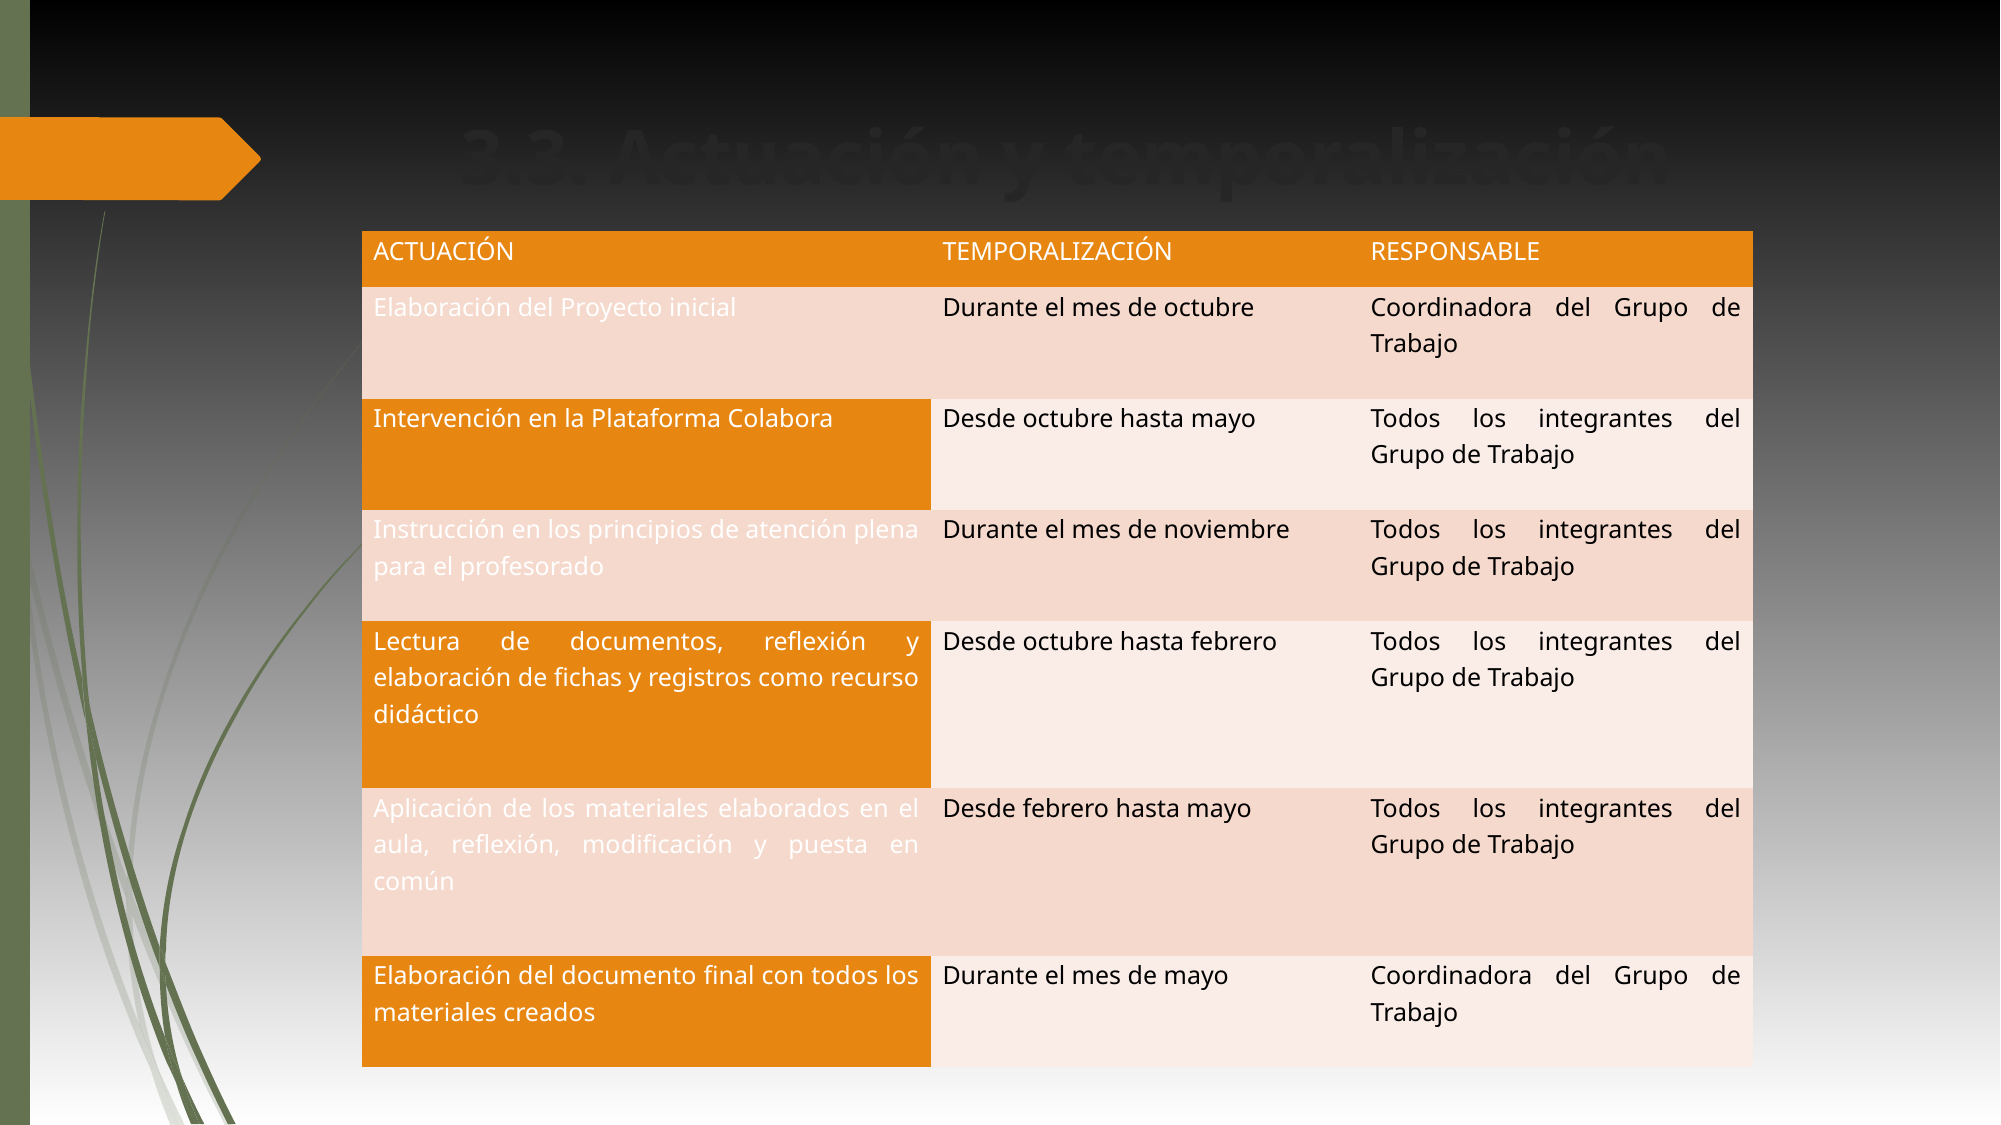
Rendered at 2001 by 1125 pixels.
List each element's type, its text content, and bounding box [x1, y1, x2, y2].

table_header ACTUACIÓN [362, 231, 931, 287]
table_cell Lectura de documentos, reflexión y elaboración de fichas y registros como recurso didáctico [362, 621, 931, 788]
table_cell Desde febrero hasta mayo [931, 788, 1359, 956]
table_cell Durante el mes de noviembre [931, 510, 1359, 621]
table_cell Desde octubre hasta mayo [931, 399, 1359, 510]
table_cell Aplicación de los materiales elaborados en el aula, reflexión, modificación y puesta en común [362, 788, 931, 956]
table_cell Elaboración del Proyecto inicial [362, 287, 931, 399]
table_cell Coordinadora del Grupo de Trabajo [1359, 287, 1753, 399]
table_cell Durante el mes de mayo [931, 956, 1359, 1067]
table_cell Coordinadora del Grupo de Trabajo [1359, 956, 1753, 1067]
table_cell Elaboración del documento final con todos los materiales creados [362, 956, 931, 1067]
table_cell Instrucción en los principios de atención plena para el profesorado [362, 510, 931, 621]
table_cell Intervención en la Plataforma Colabora [362, 399, 931, 510]
table_cell Durante el mes de octubre [931, 287, 1359, 399]
table_cell Desde octubre hasta febrero [931, 621, 1359, 788]
table_header RESPONSABLE [1359, 231, 1753, 287]
table_cell Todos los integrantes del Grupo de Trabajo [1359, 621, 1753, 788]
table_header TEMPORALIZACIÓN [931, 231, 1359, 287]
title 3.3. Actuación y temporalización [246, 102, 1888, 313]
table_cell Todos los integrantes del Grupo de Trabajo [1359, 788, 1753, 956]
table_cell Todos los integrantes del Grupo de Trabajo [1359, 510, 1753, 621]
table_cell Todos los integrantes del Grupo de Trabajo [1359, 399, 1753, 510]
